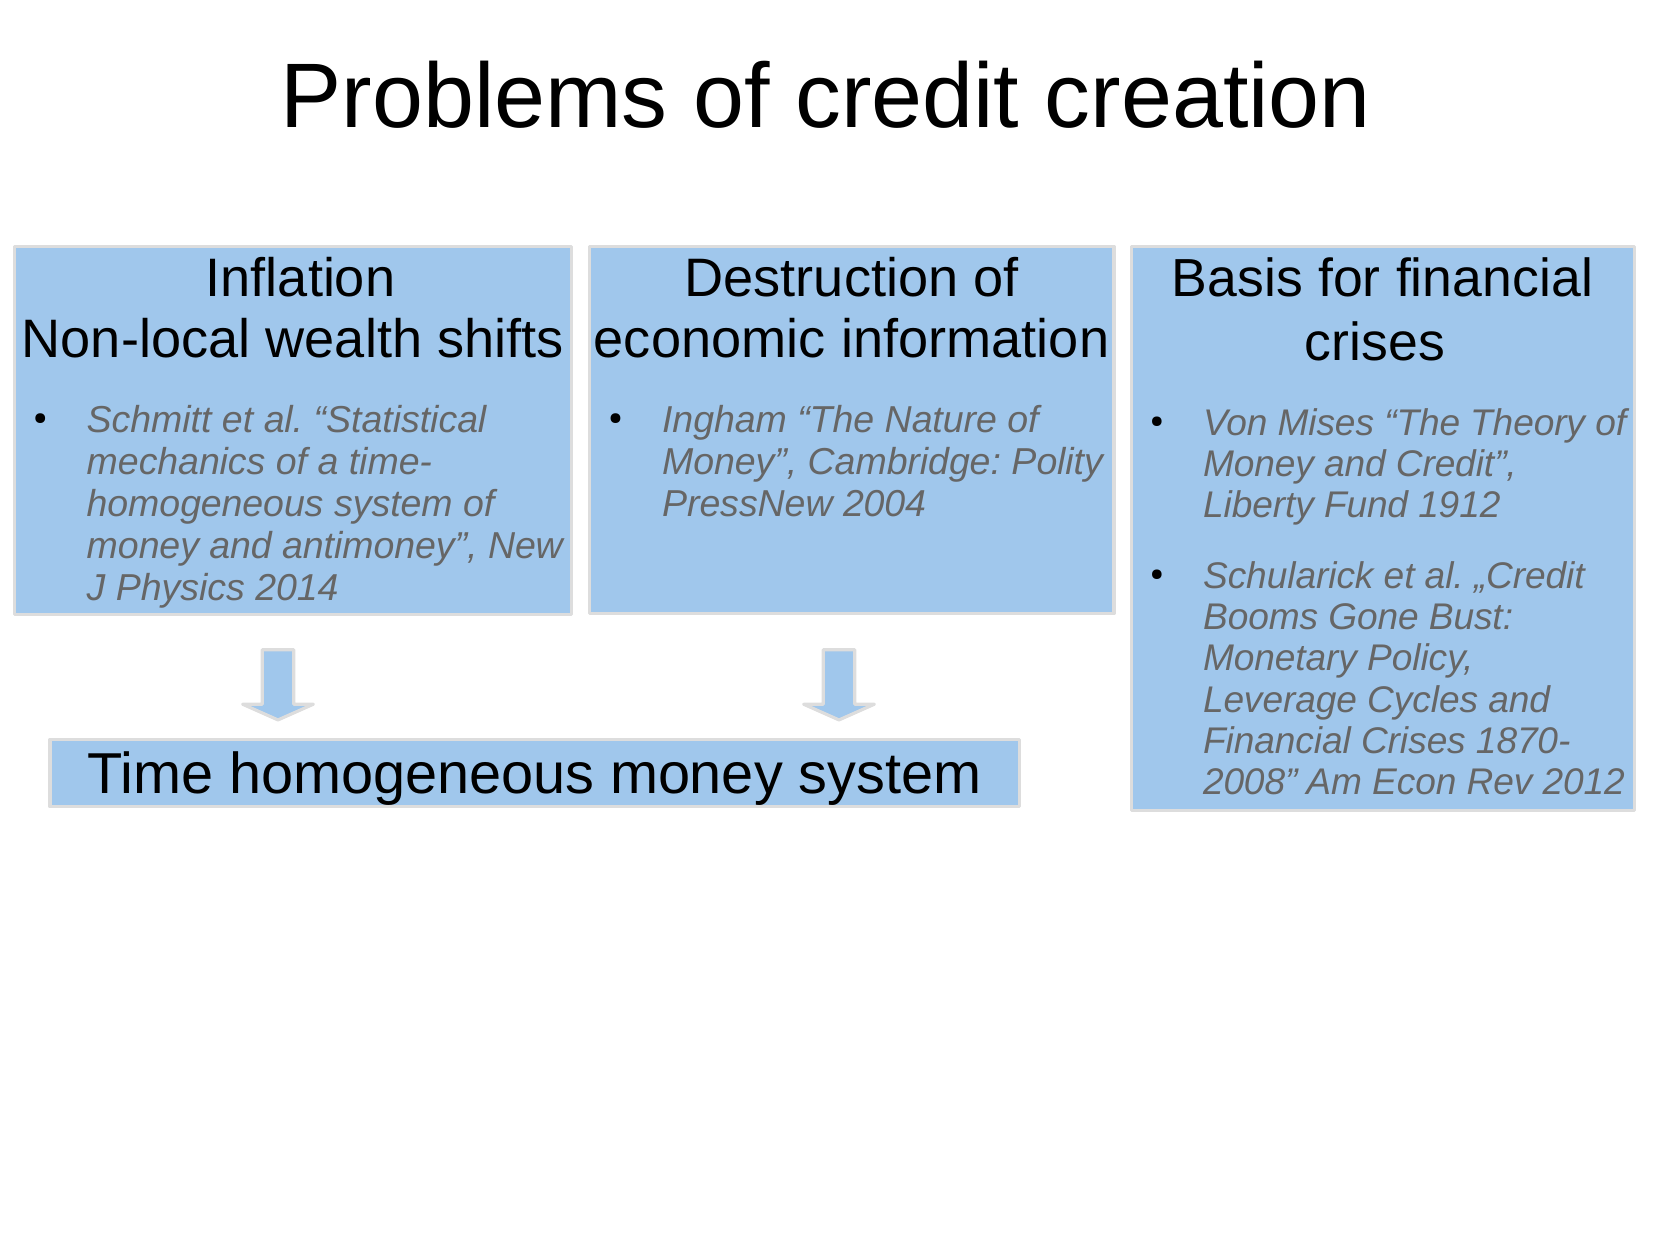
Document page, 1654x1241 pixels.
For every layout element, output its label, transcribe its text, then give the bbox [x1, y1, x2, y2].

list Time homogeneous money system [50, 739, 1020, 807]
text_box [242, 649, 314, 720]
text_box [803, 649, 875, 720]
list Basis for financial crises Von Mises “The Theory of Money and Credit”, Liberty Fund 1912 Schularick et al. „Credit Booms Gone Bust: Monetary Policy, Leverage Cycles and Financial Crises 1870-2008” Am Econ Rev 2012 [1131, 246, 1635, 811]
list Destruction of economic information Ingham “The Nature of Money”, Cambridge: Polity PressNew 2004 [589, 246, 1114, 614]
title Problems of credit creation [82, 44, 1571, 147]
list Inflation Non-local wealth shifts Schmitt et al. “Statistical mechanics of a time-homogeneous system of money and antimoney”, New J Physics 2014 [14, 246, 572, 615]
